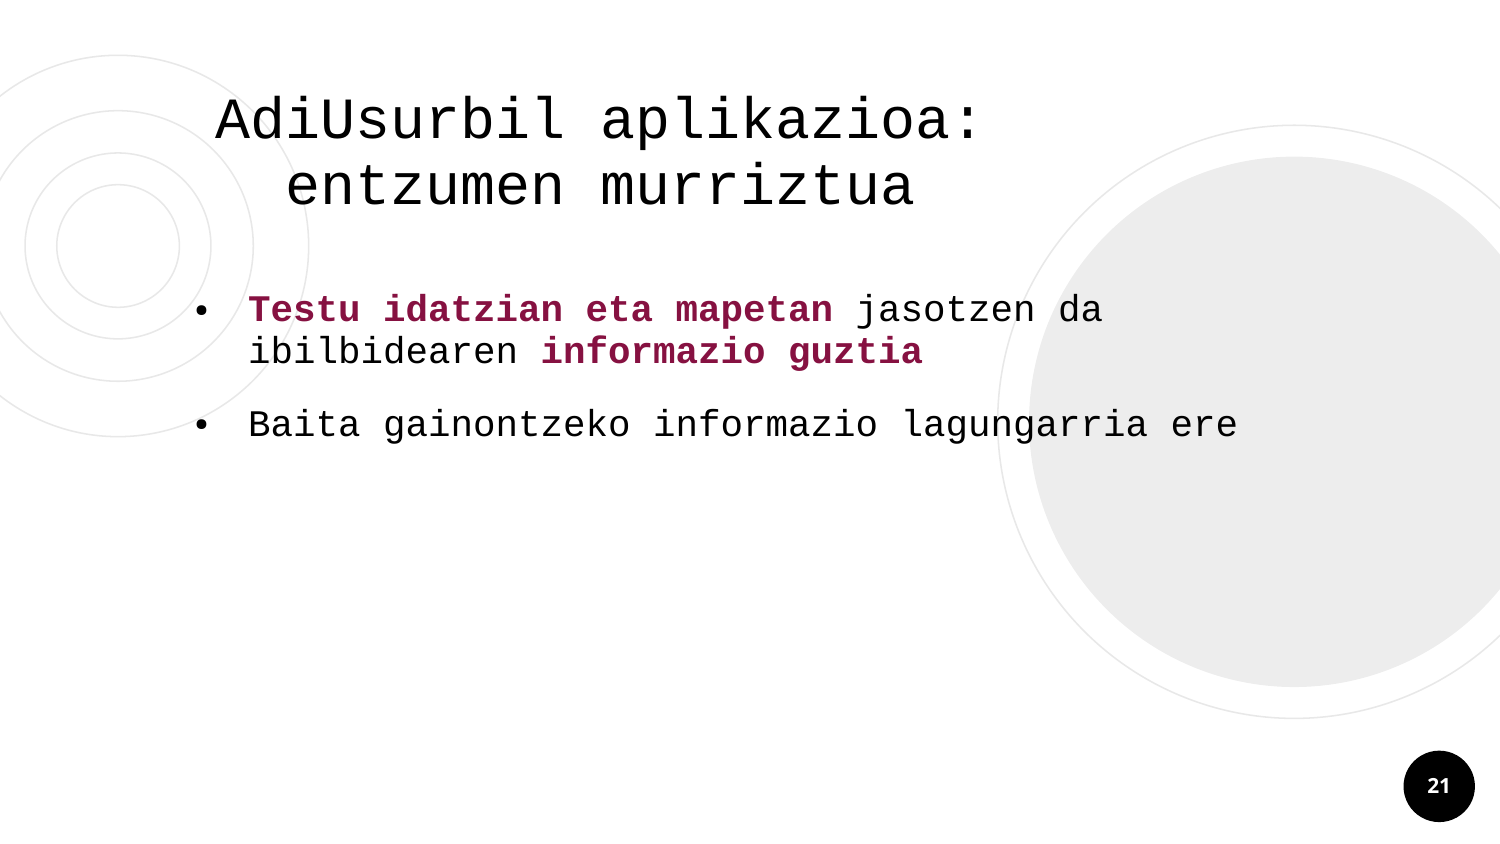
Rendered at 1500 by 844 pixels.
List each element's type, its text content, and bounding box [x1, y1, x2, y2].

list Testu idatzian eta mapetan jasotzen da ibilbidearen informazio guztia Baita gainontzeko informazio lagungarria ere [177, 290, 1359, 756]
text_box AdiUsurbil aplikazioa: entzumen murriztua [200, 82, 1335, 230]
text_box <zenbakia> [1403, 750, 1475, 823]
